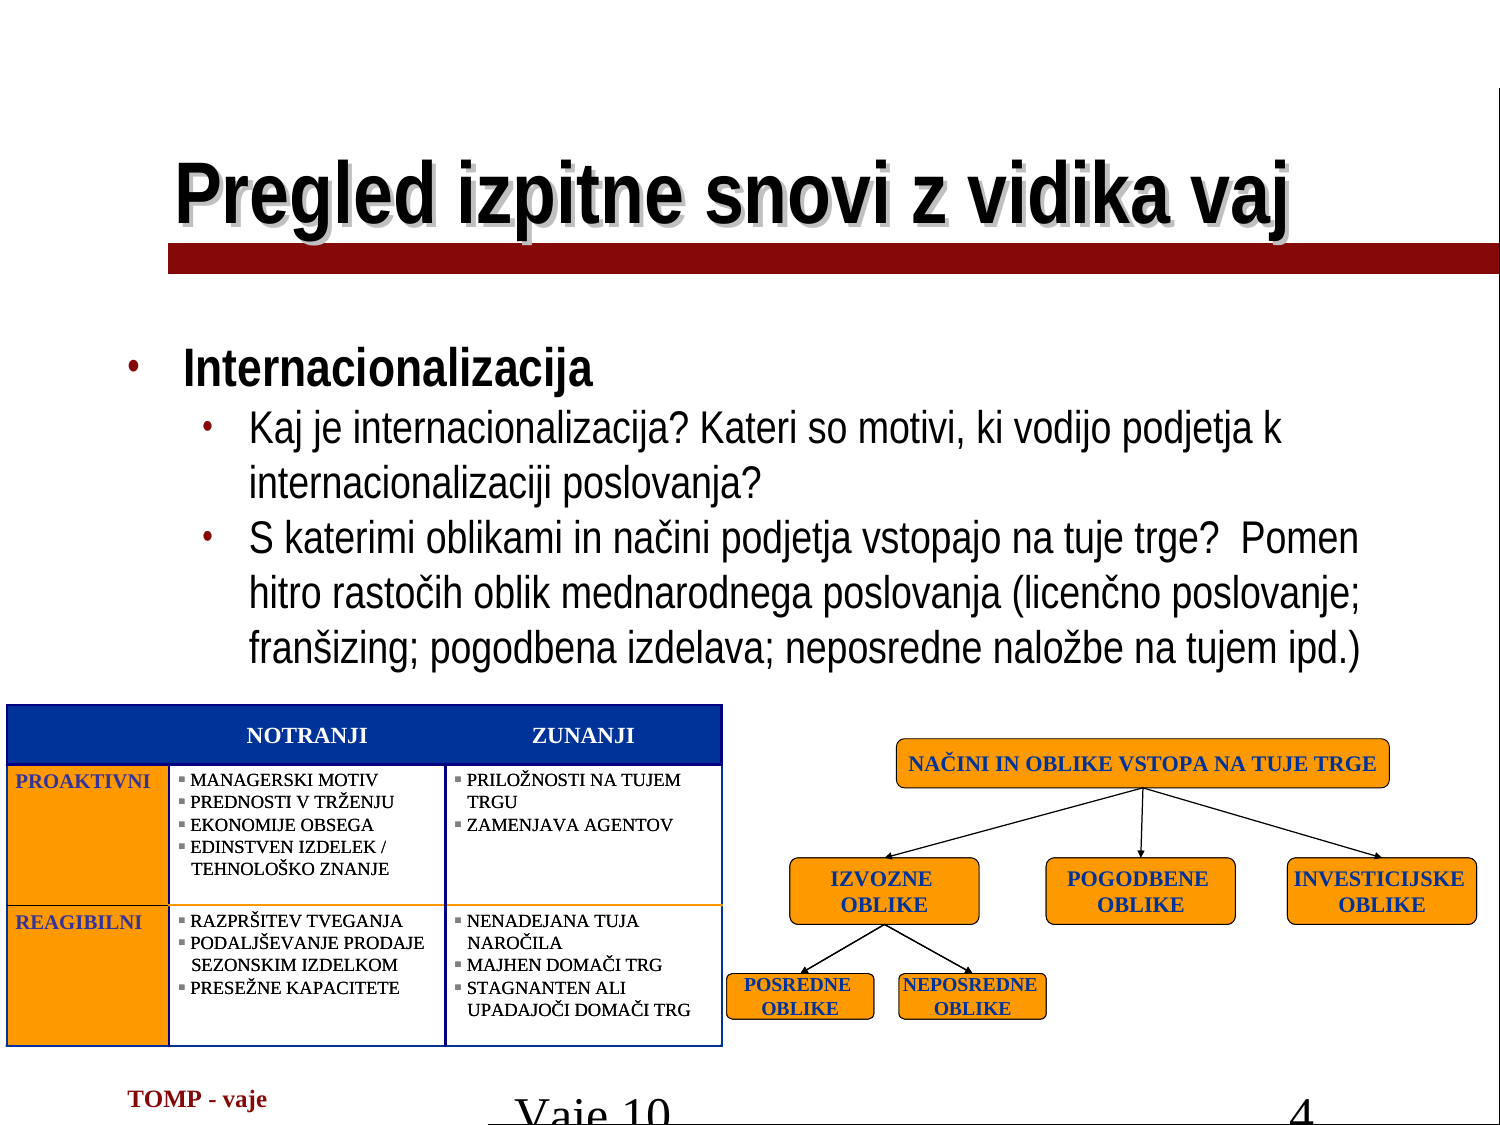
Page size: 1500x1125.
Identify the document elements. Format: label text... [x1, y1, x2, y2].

list Internacionalizacija Kaj je internacionalizacija? Kateri so motivi, ki vodijo podjetja k internacionalizaciji poslovanja? S katerimi oblikami in načini podjetja vstopajo na tuje trge? Pomen hitro rastočih oblik mednarodnega poslovanja (licenčno poslovanje; franšizing; pogodbena izdelava; neposredne naložbe na tujem ipd.) [112, 324, 1438, 1088]
picture [5, 703, 725, 1049]
title Pregled izpitne snovi z vidika vaj [159, 113, 1435, 264]
picture [726, 738, 1479, 1021]
